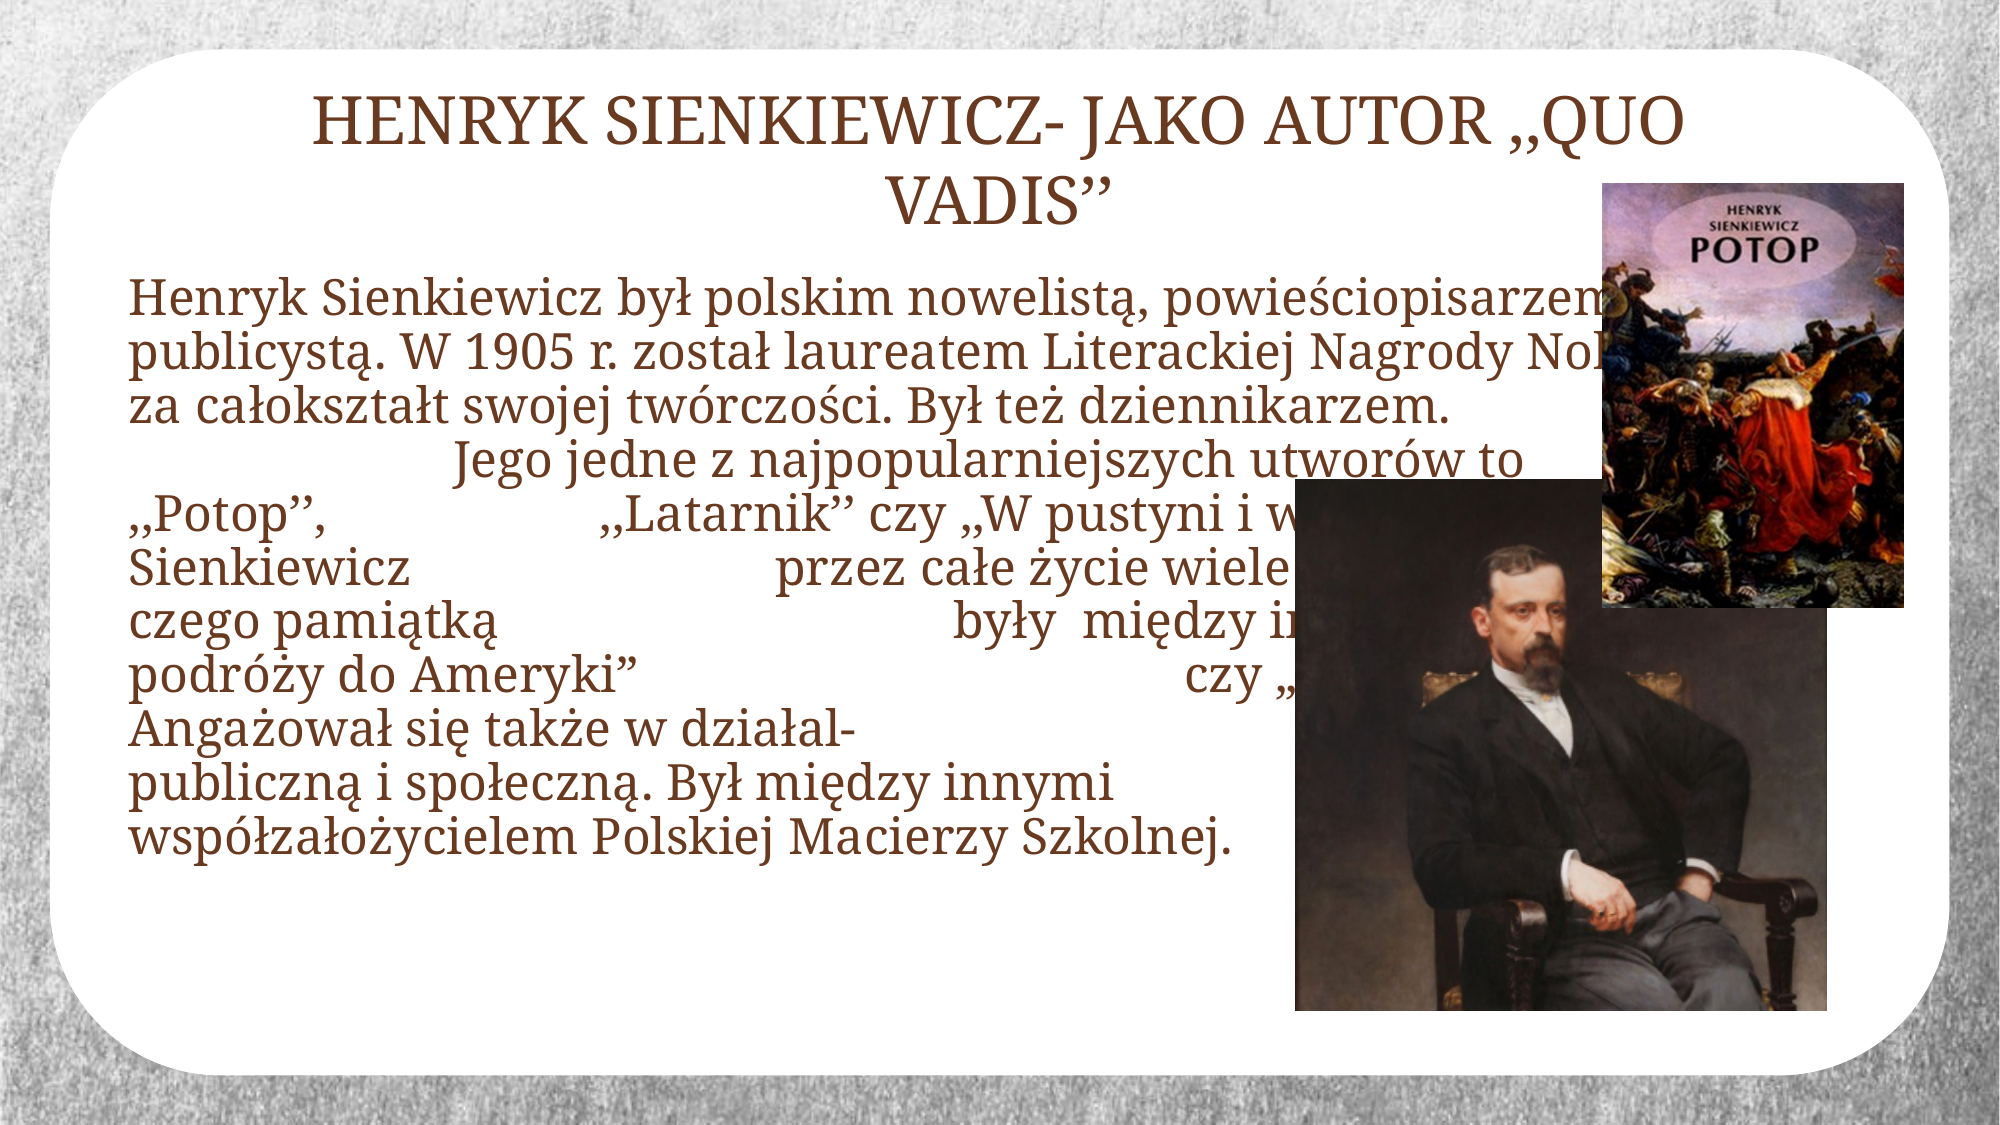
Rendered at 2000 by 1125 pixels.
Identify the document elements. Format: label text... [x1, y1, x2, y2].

picture [1295, 183, 1904, 1012]
title HENRYK SIENKIEWICZ- JAKO AUTOR ,,QUO VADIS’’ [199, 70, 1800, 263]
list Henryk Sienkiewicz był polskim nowelistą, powieściopisarzem i publicystą. W 1905 r. został laureatem Literackiej Nagrody Nobla za całokształt swojej twórczości. Był też dziennikarzem. Jego jedne z najpopularniejszych utworów to ‚,Potop’’, ,,Latarnik’’ czy ,,W pustyni i w puszczy’’. Sienkiewicz przez całe życie wiele podróżował, czego pamiątką były między innymi „Listy z podróży do Ameryki” czy „Listy z Afryki”. Angażował się także w działal- ność publiczną i społeczną. Był między innymi współzałożycielem Polskiej Macierzy Szkolnej. [113, 264, 1602, 965]
